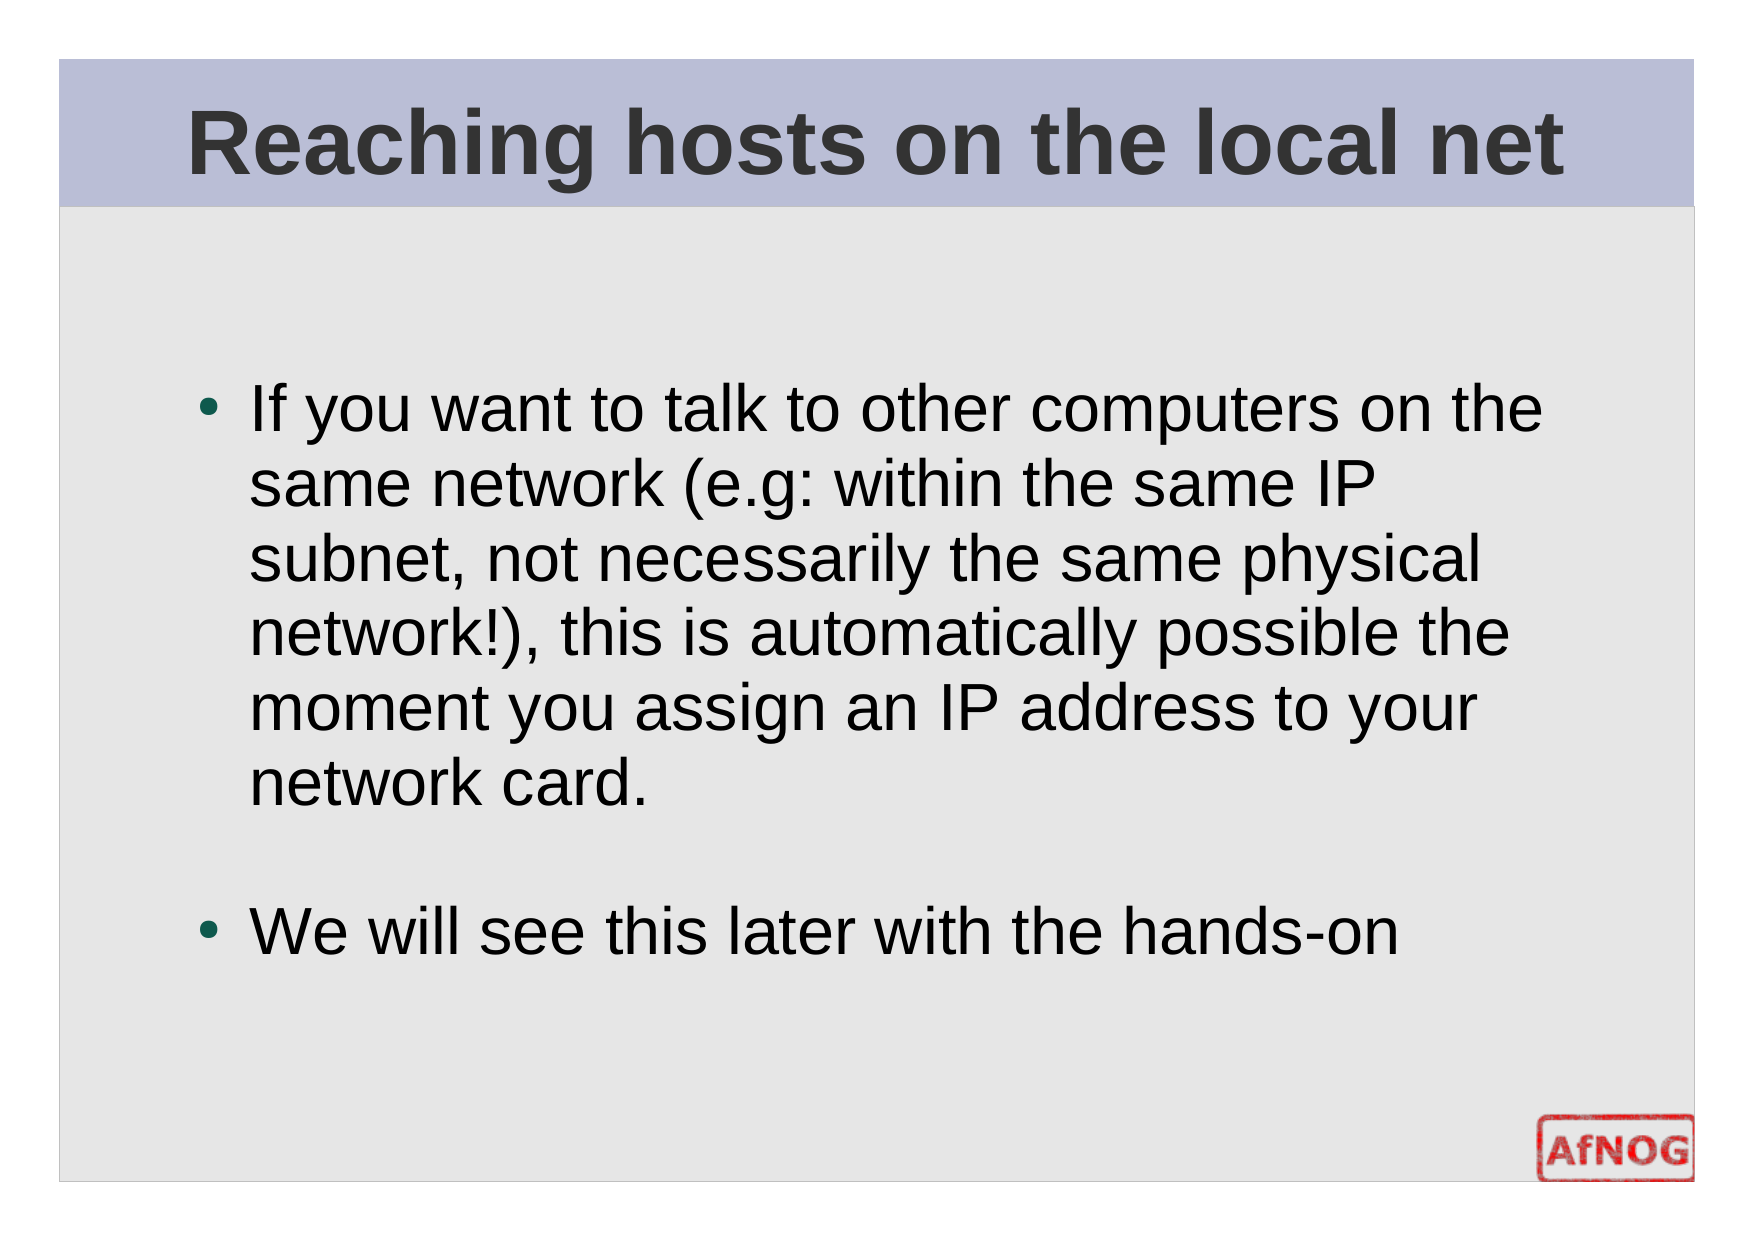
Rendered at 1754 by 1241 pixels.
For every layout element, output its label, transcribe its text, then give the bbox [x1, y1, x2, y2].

picture [1535, 1112, 1695, 1182]
title Reaching hosts on the local net [59, 48, 1695, 237]
list If you want to talk to other computers on the same network (e.g: within the same IP subnet, not necessarily the same physical network!), this is automatically possible the moment you assign an IP address to your network card. We will see this later with the hands-on [179, 371, 1576, 1079]
